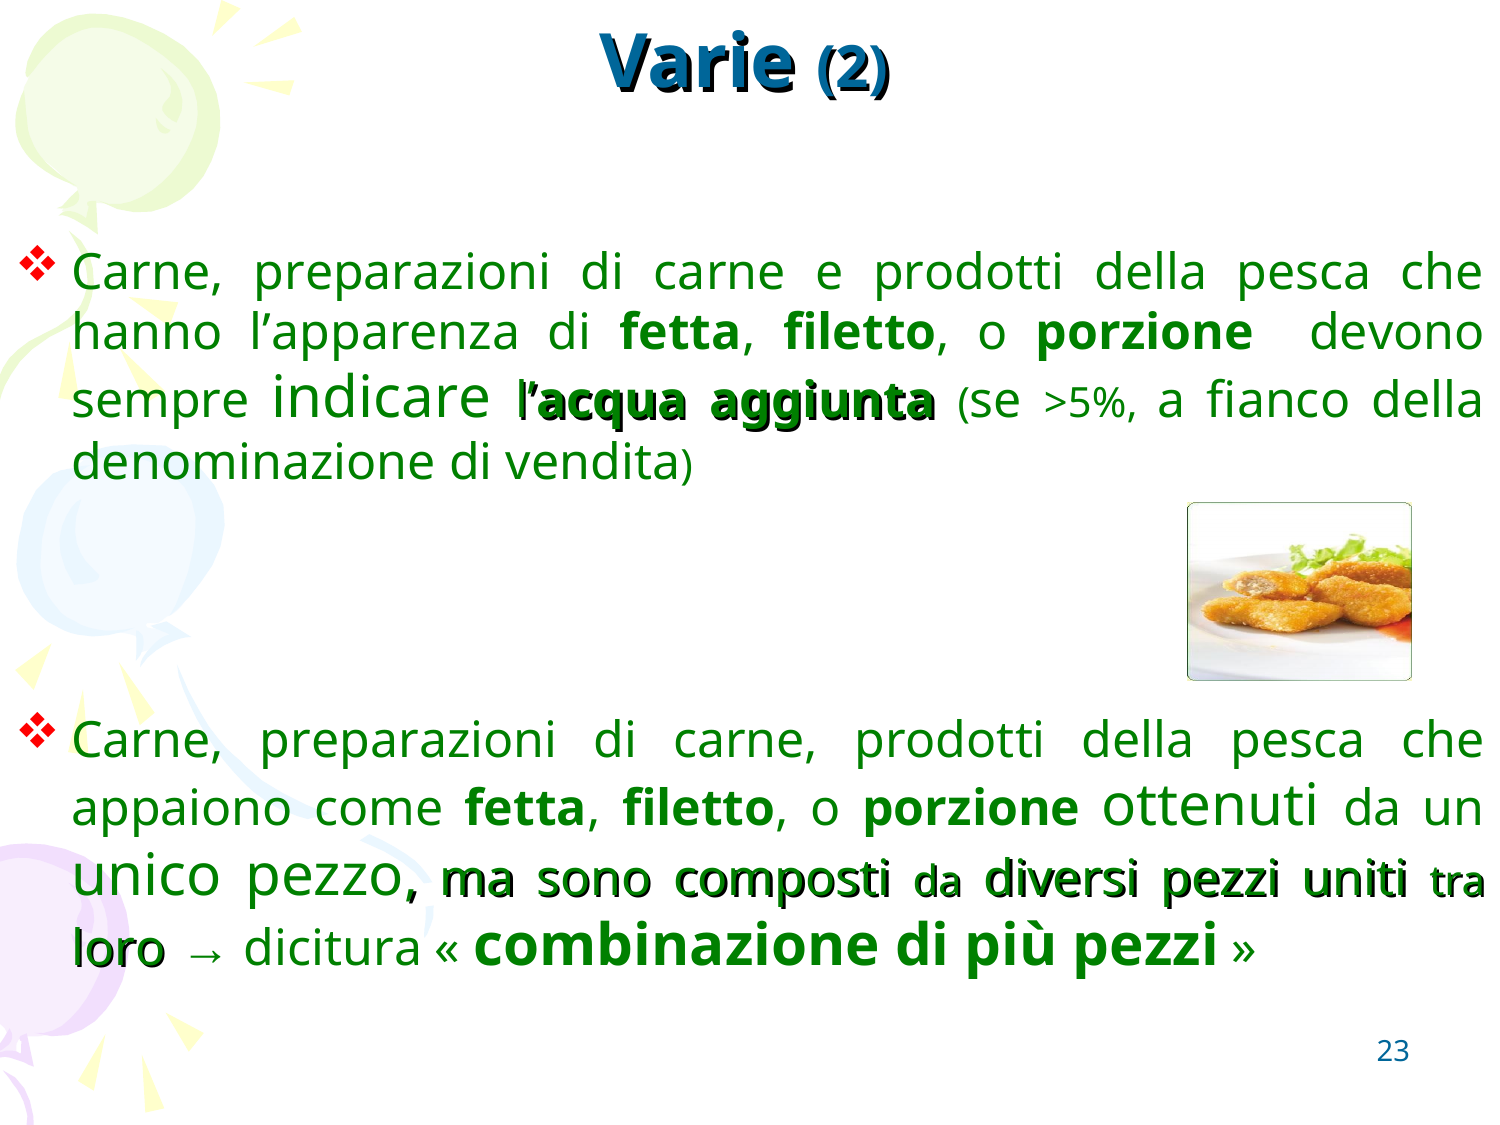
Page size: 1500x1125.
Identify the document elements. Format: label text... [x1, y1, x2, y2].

list Carne, preparazioni di carne e prodotti della pesca che hanno l’apparenza di fetta, filetto, o porzione devono sempre indicare l’acqua aggiunta (se >5%, a fianco della denominazione di vendita) Carne, preparazioni di carne, prodotti della pesca che appaiono come fetta, filetto, o porzione ottenuti da un unico pezzo, ma sono composti da diversi pezzi uniti tra loro → dicitura « combinazione di più pezzi » [0, 231, 1500, 1071]
text_box <numero> [1074, 1024, 1426, 1100]
picture [1187, 502, 1412, 681]
title Varie (2) [41, 0, 1447, 114]
